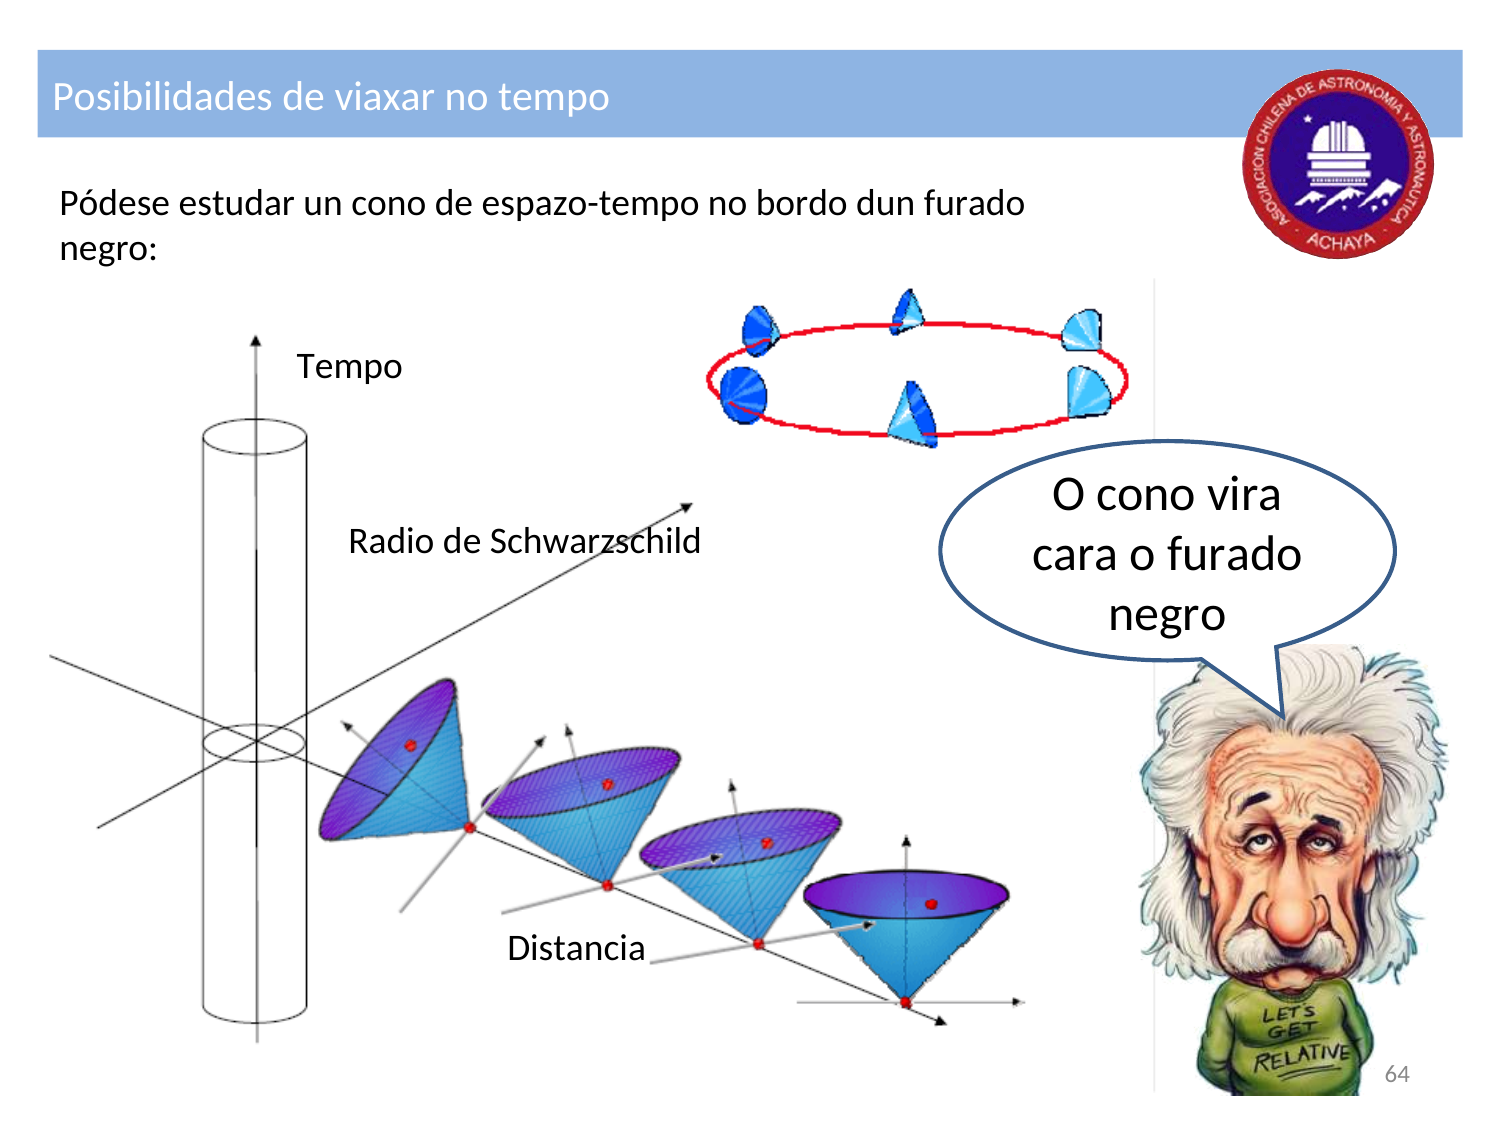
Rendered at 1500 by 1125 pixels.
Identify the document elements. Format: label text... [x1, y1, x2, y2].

text_box O cono vira cara o furado negro [940, 441, 1395, 717]
text_box Radio de Schwarzschild [333, 508, 718, 569]
picture [48, 278, 1471, 1096]
text_box Posibilidades de viaxar no tempo [37, 49, 1463, 138]
text_box Pódese estudar un cono de espazo-tempo no bordo dun furado negro: [44, 170, 1084, 276]
text_box Distancia [492, 915, 661, 977]
text_box Tempo [281, 333, 419, 395]
picture [1240, 67, 1436, 260]
text_box <número> [1074, 1042, 1426, 1103]
